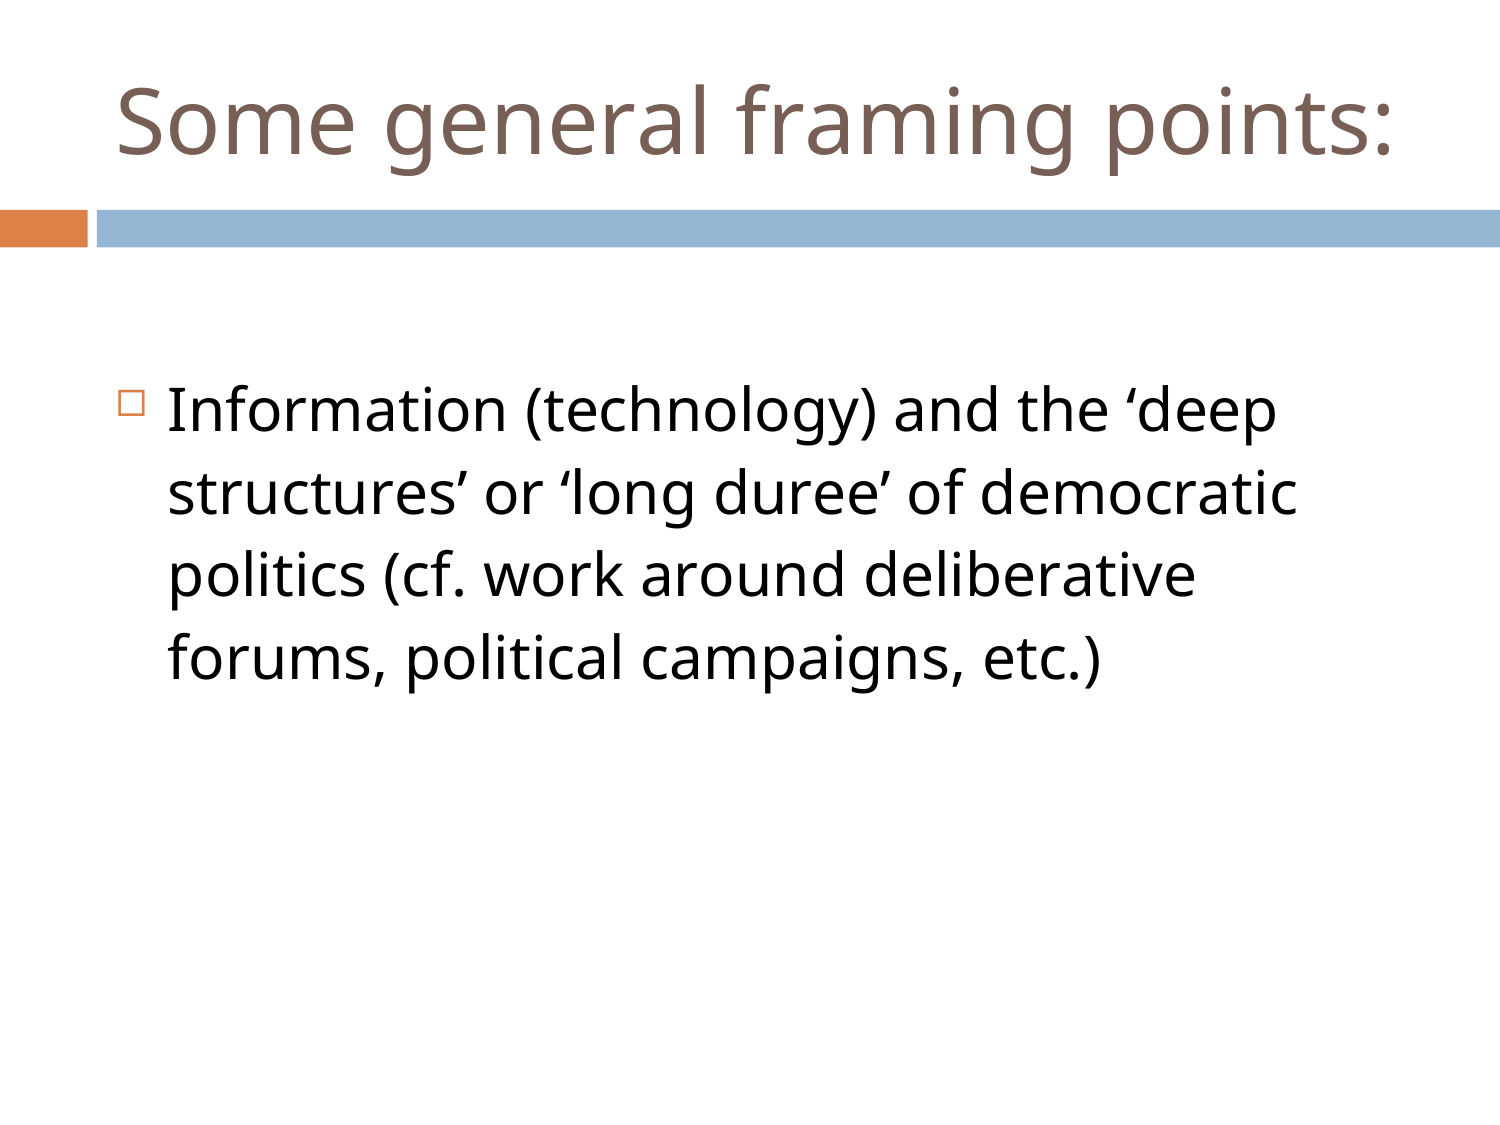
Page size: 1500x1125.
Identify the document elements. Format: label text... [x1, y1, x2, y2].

list Information (technology) and the ‘deep structures’ or ‘long duree’ of democratic politics (cf. work around deliberative forums, political campaigns, etc.) [100, 262, 1438, 1001]
title Some general framing points: [100, 37, 1438, 201]
